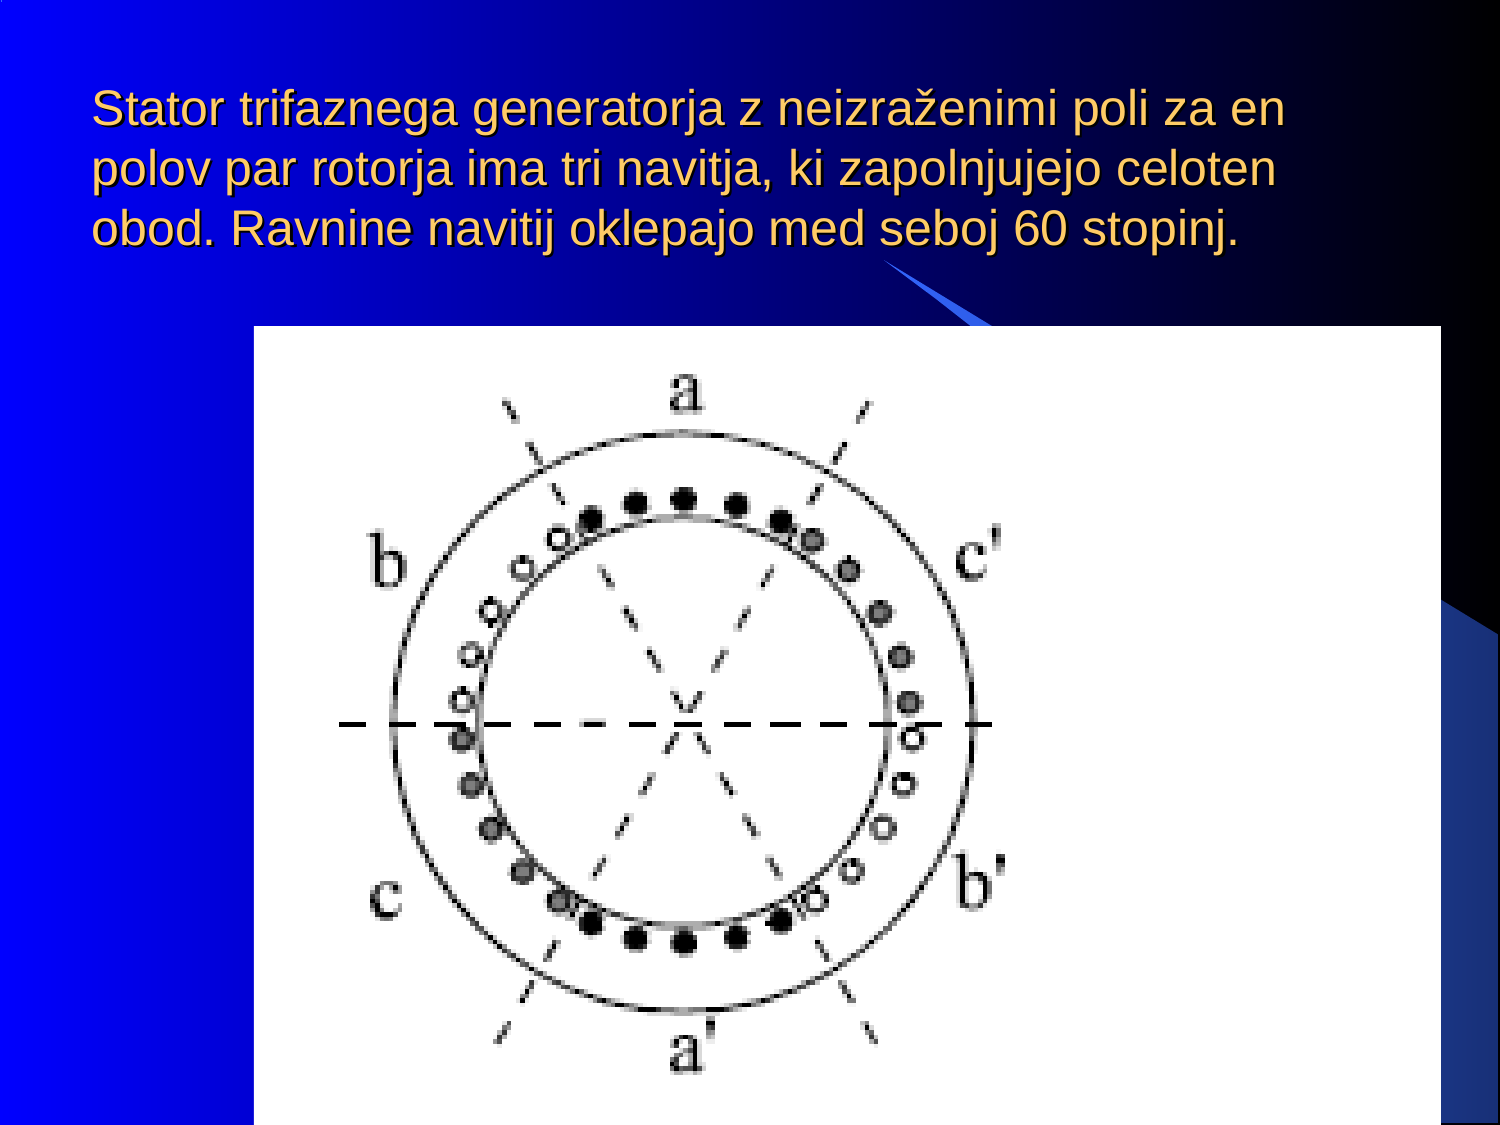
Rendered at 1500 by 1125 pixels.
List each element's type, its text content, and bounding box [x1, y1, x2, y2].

picture [253, 326, 1441, 1125]
title Stator trifaznega generatorja z neizraženimi poli za en polov par rotorja ima tri navitja, ki zapolnjujejo celoten obod. Ravnine navitij oklepajo med seboj 60 stopinj. [76, 67, 1427, 383]
